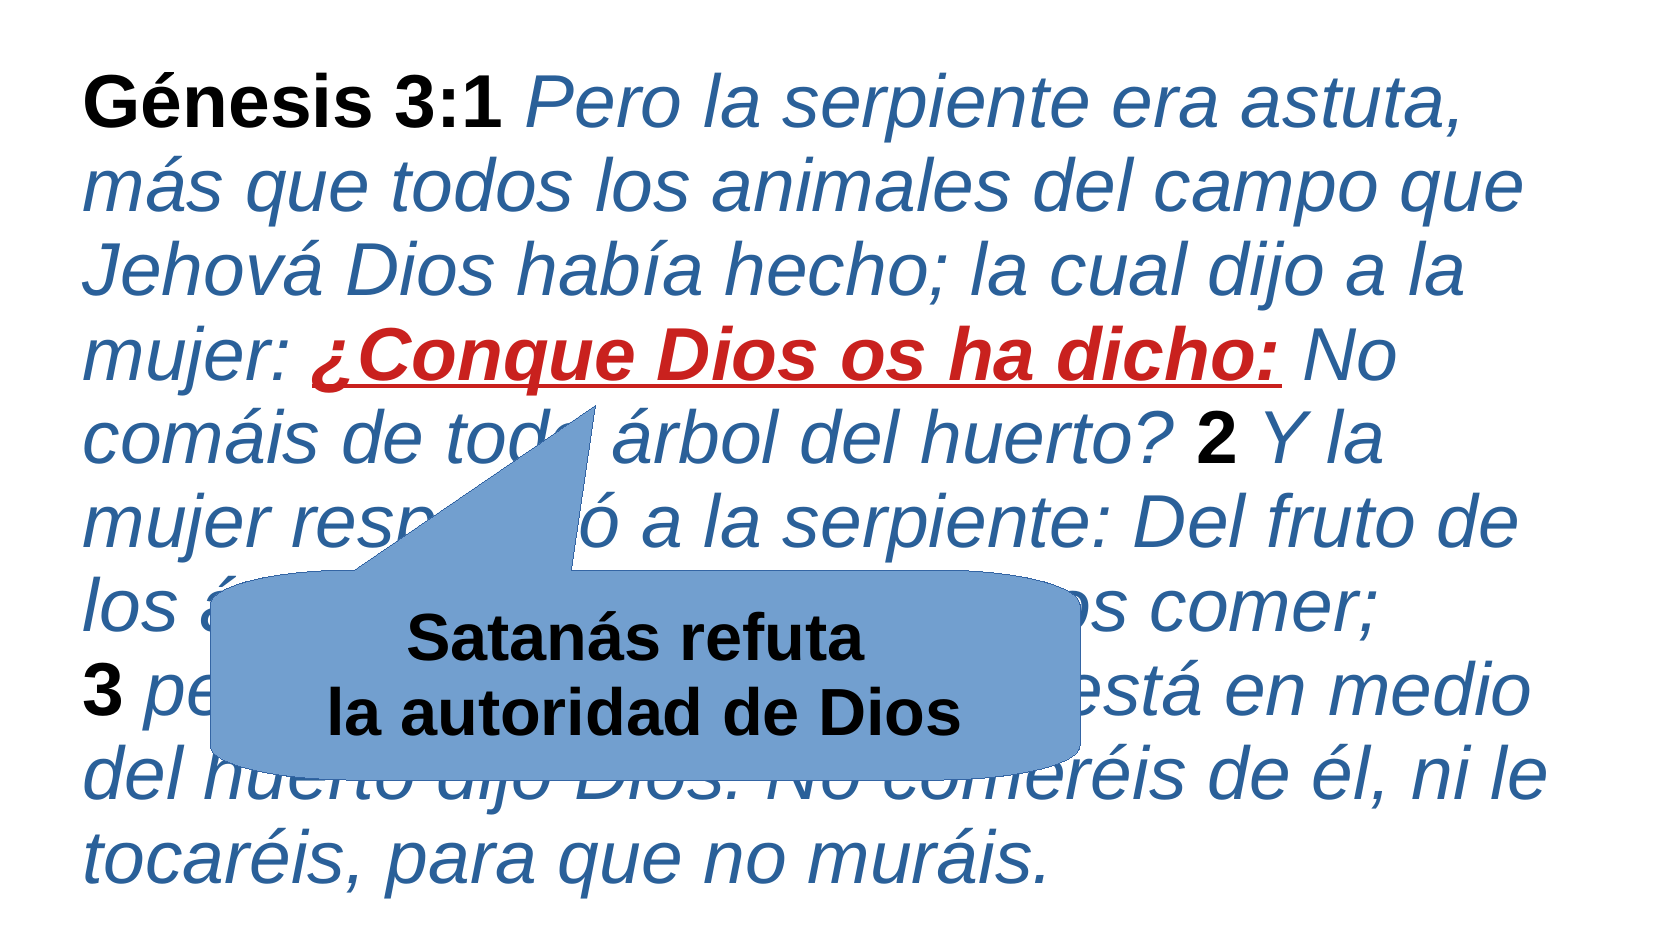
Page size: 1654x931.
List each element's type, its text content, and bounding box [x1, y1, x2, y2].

text_box Satanás refuta la autoridad de Dios [210, 405, 1081, 781]
list Génesis 3:1 Pero la serpiente era astuta, más que todos los animales del campo que Jehová Dios había hecho; la cual dijo a la mujer: ¿Conque Dios os ha dicho: No comáis de todo árbol del huerto? 2 Y la mujer respondió a la serpiente: Del fruto de los árboles del huerto podemos comer; 3 pero del fruto del árbol que está en medio del huerto dijo Dios: No comeréis de él, ni le tocaréis, para que no muráis. [82, 60, 1571, 916]
